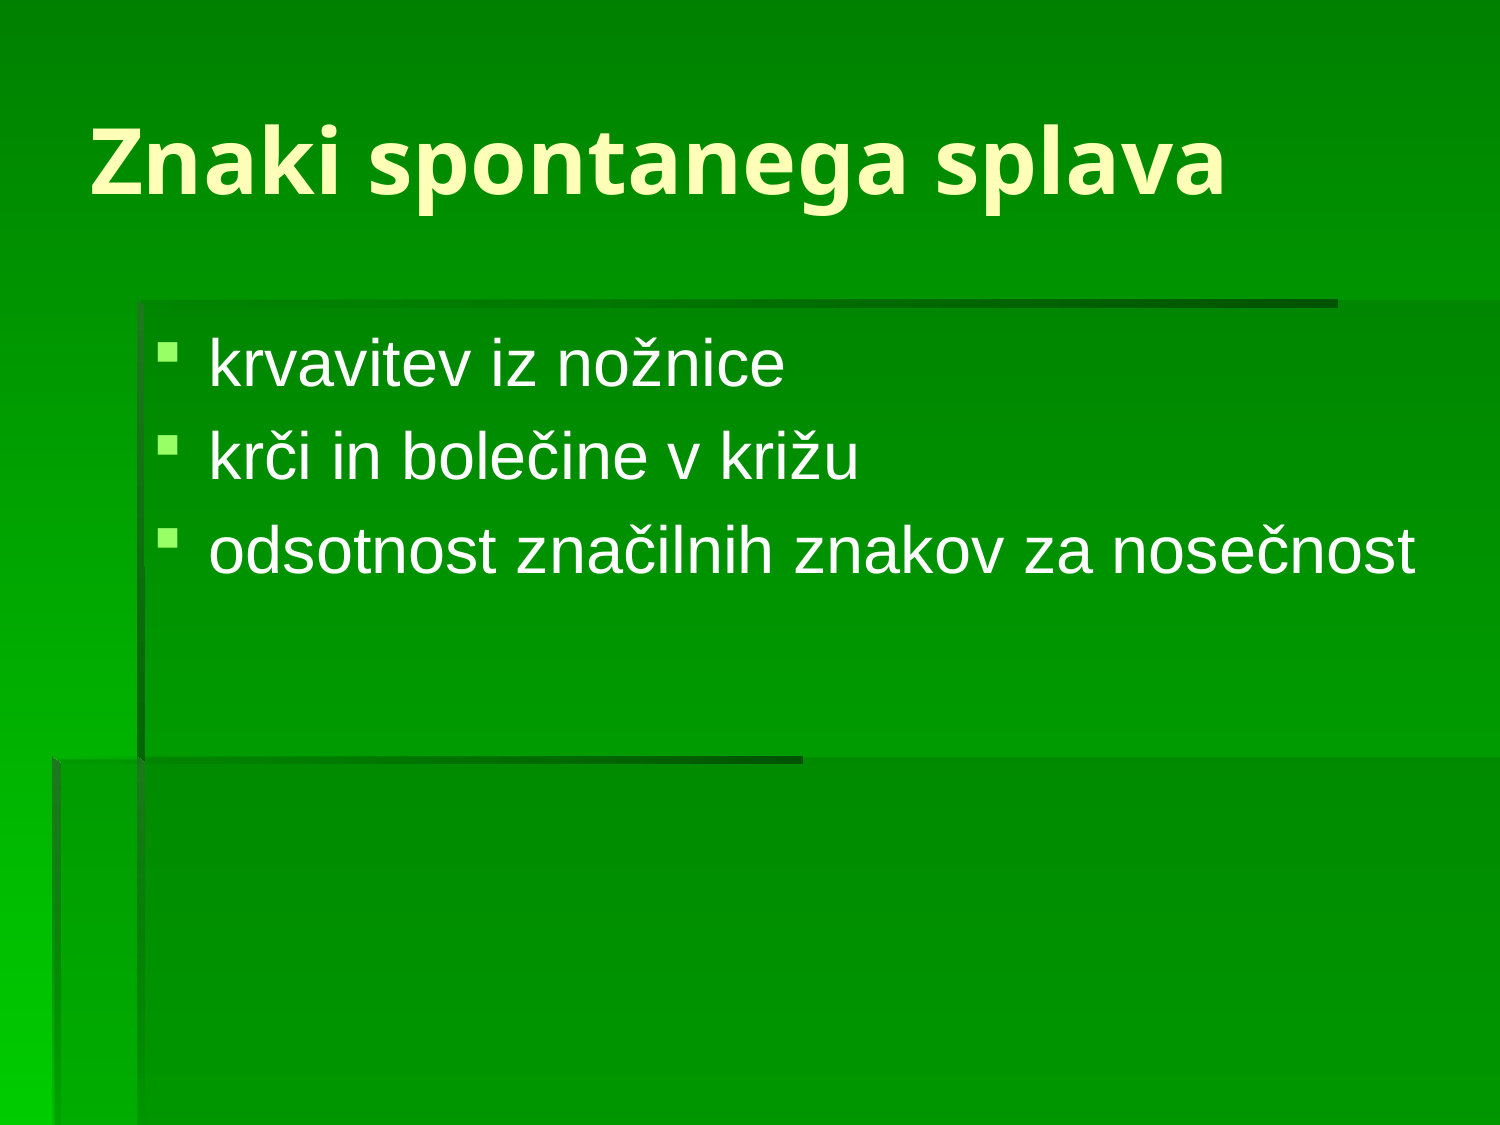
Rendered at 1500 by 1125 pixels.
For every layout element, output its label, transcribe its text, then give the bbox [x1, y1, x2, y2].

title Znaki spontanega splava [75, 40, 1451, 275]
list krvavitev iz nožnice krči in bolečine v križu odsotnost značilnih znakov za nosečnost [137, 312, 1451, 1000]
